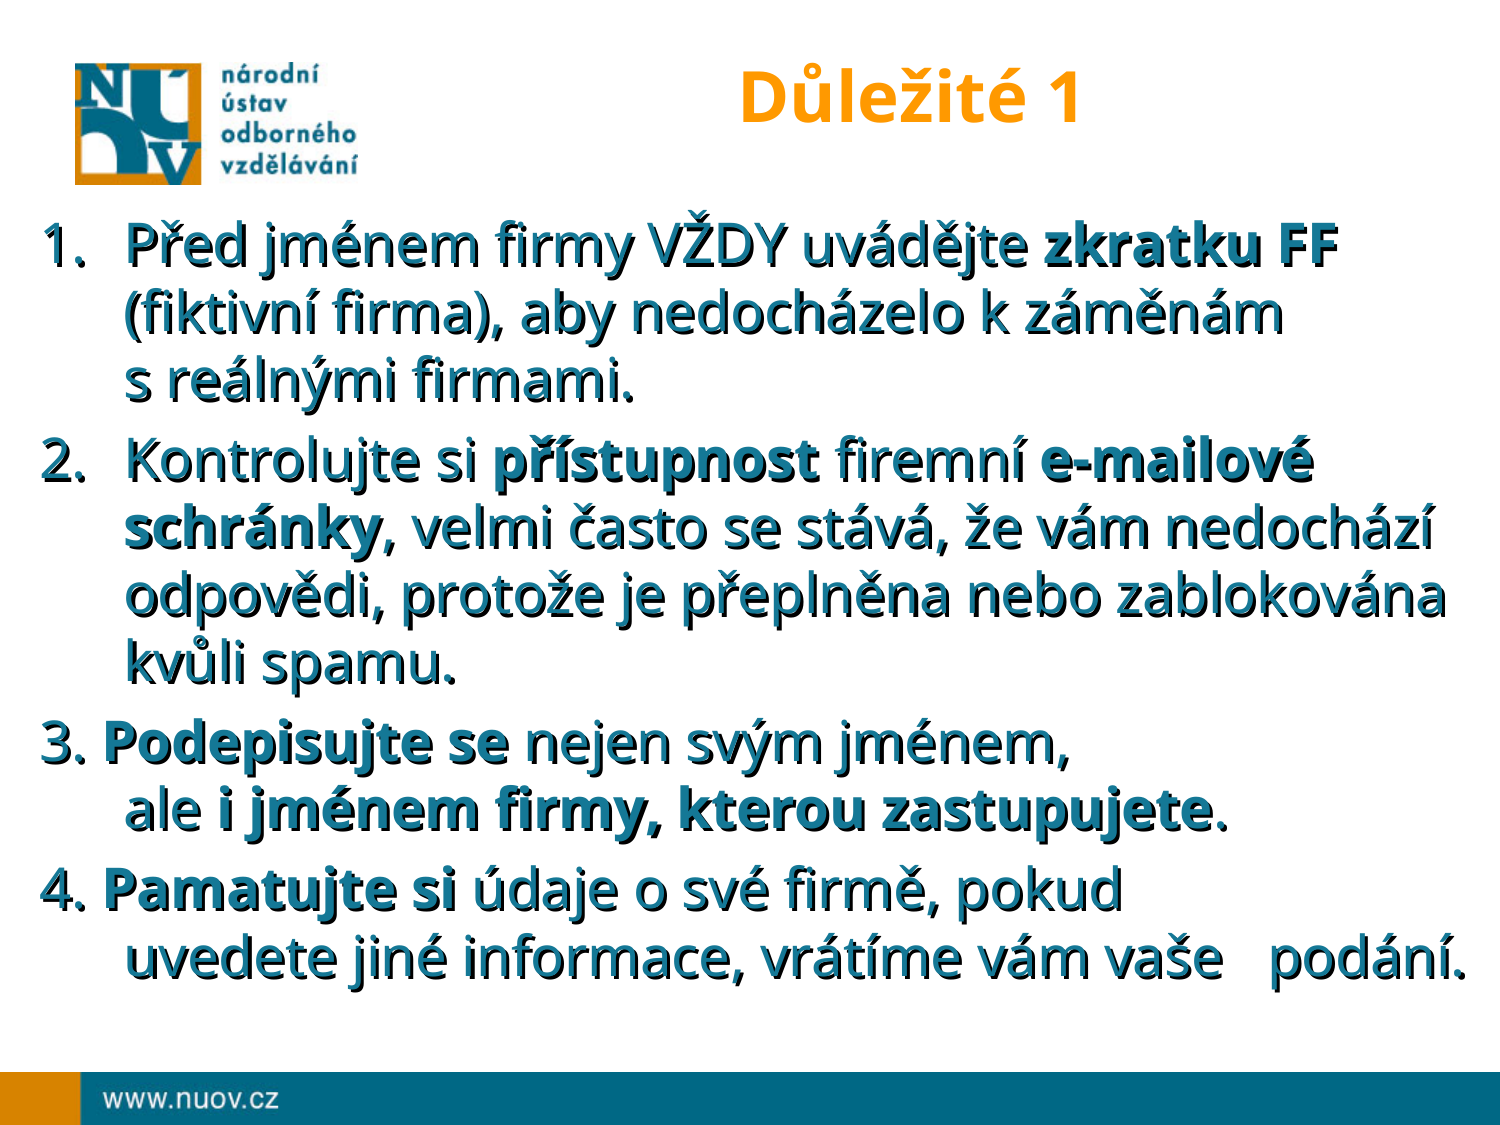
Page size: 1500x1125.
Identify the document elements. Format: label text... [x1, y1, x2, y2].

text_box [75, 62, 358, 185]
text_box [0, 1072, 1500, 1125]
title Důležité 1 [362, 0, 1463, 188]
text_box Před jménem firmy VŽDY uvádějte zkratku FF (fiktivní firma), aby nedocházelo k záměnám s reálnými firmami. Kontrolujte si přístupnost firemní e-mailové schránky, velmi často se stává, že vám nedochází odpovědi, protože je přeplněna nebo zablokována kvůli spamu. 3. Podepisujte se nejen svým jménem, ale i jménem firmy, kterou zastupujete. 4. Pamatujte si údaje o své firmě, pokud uvedete jiné informace, vrátíme vám vaše podání. [24, 199, 1500, 996]
